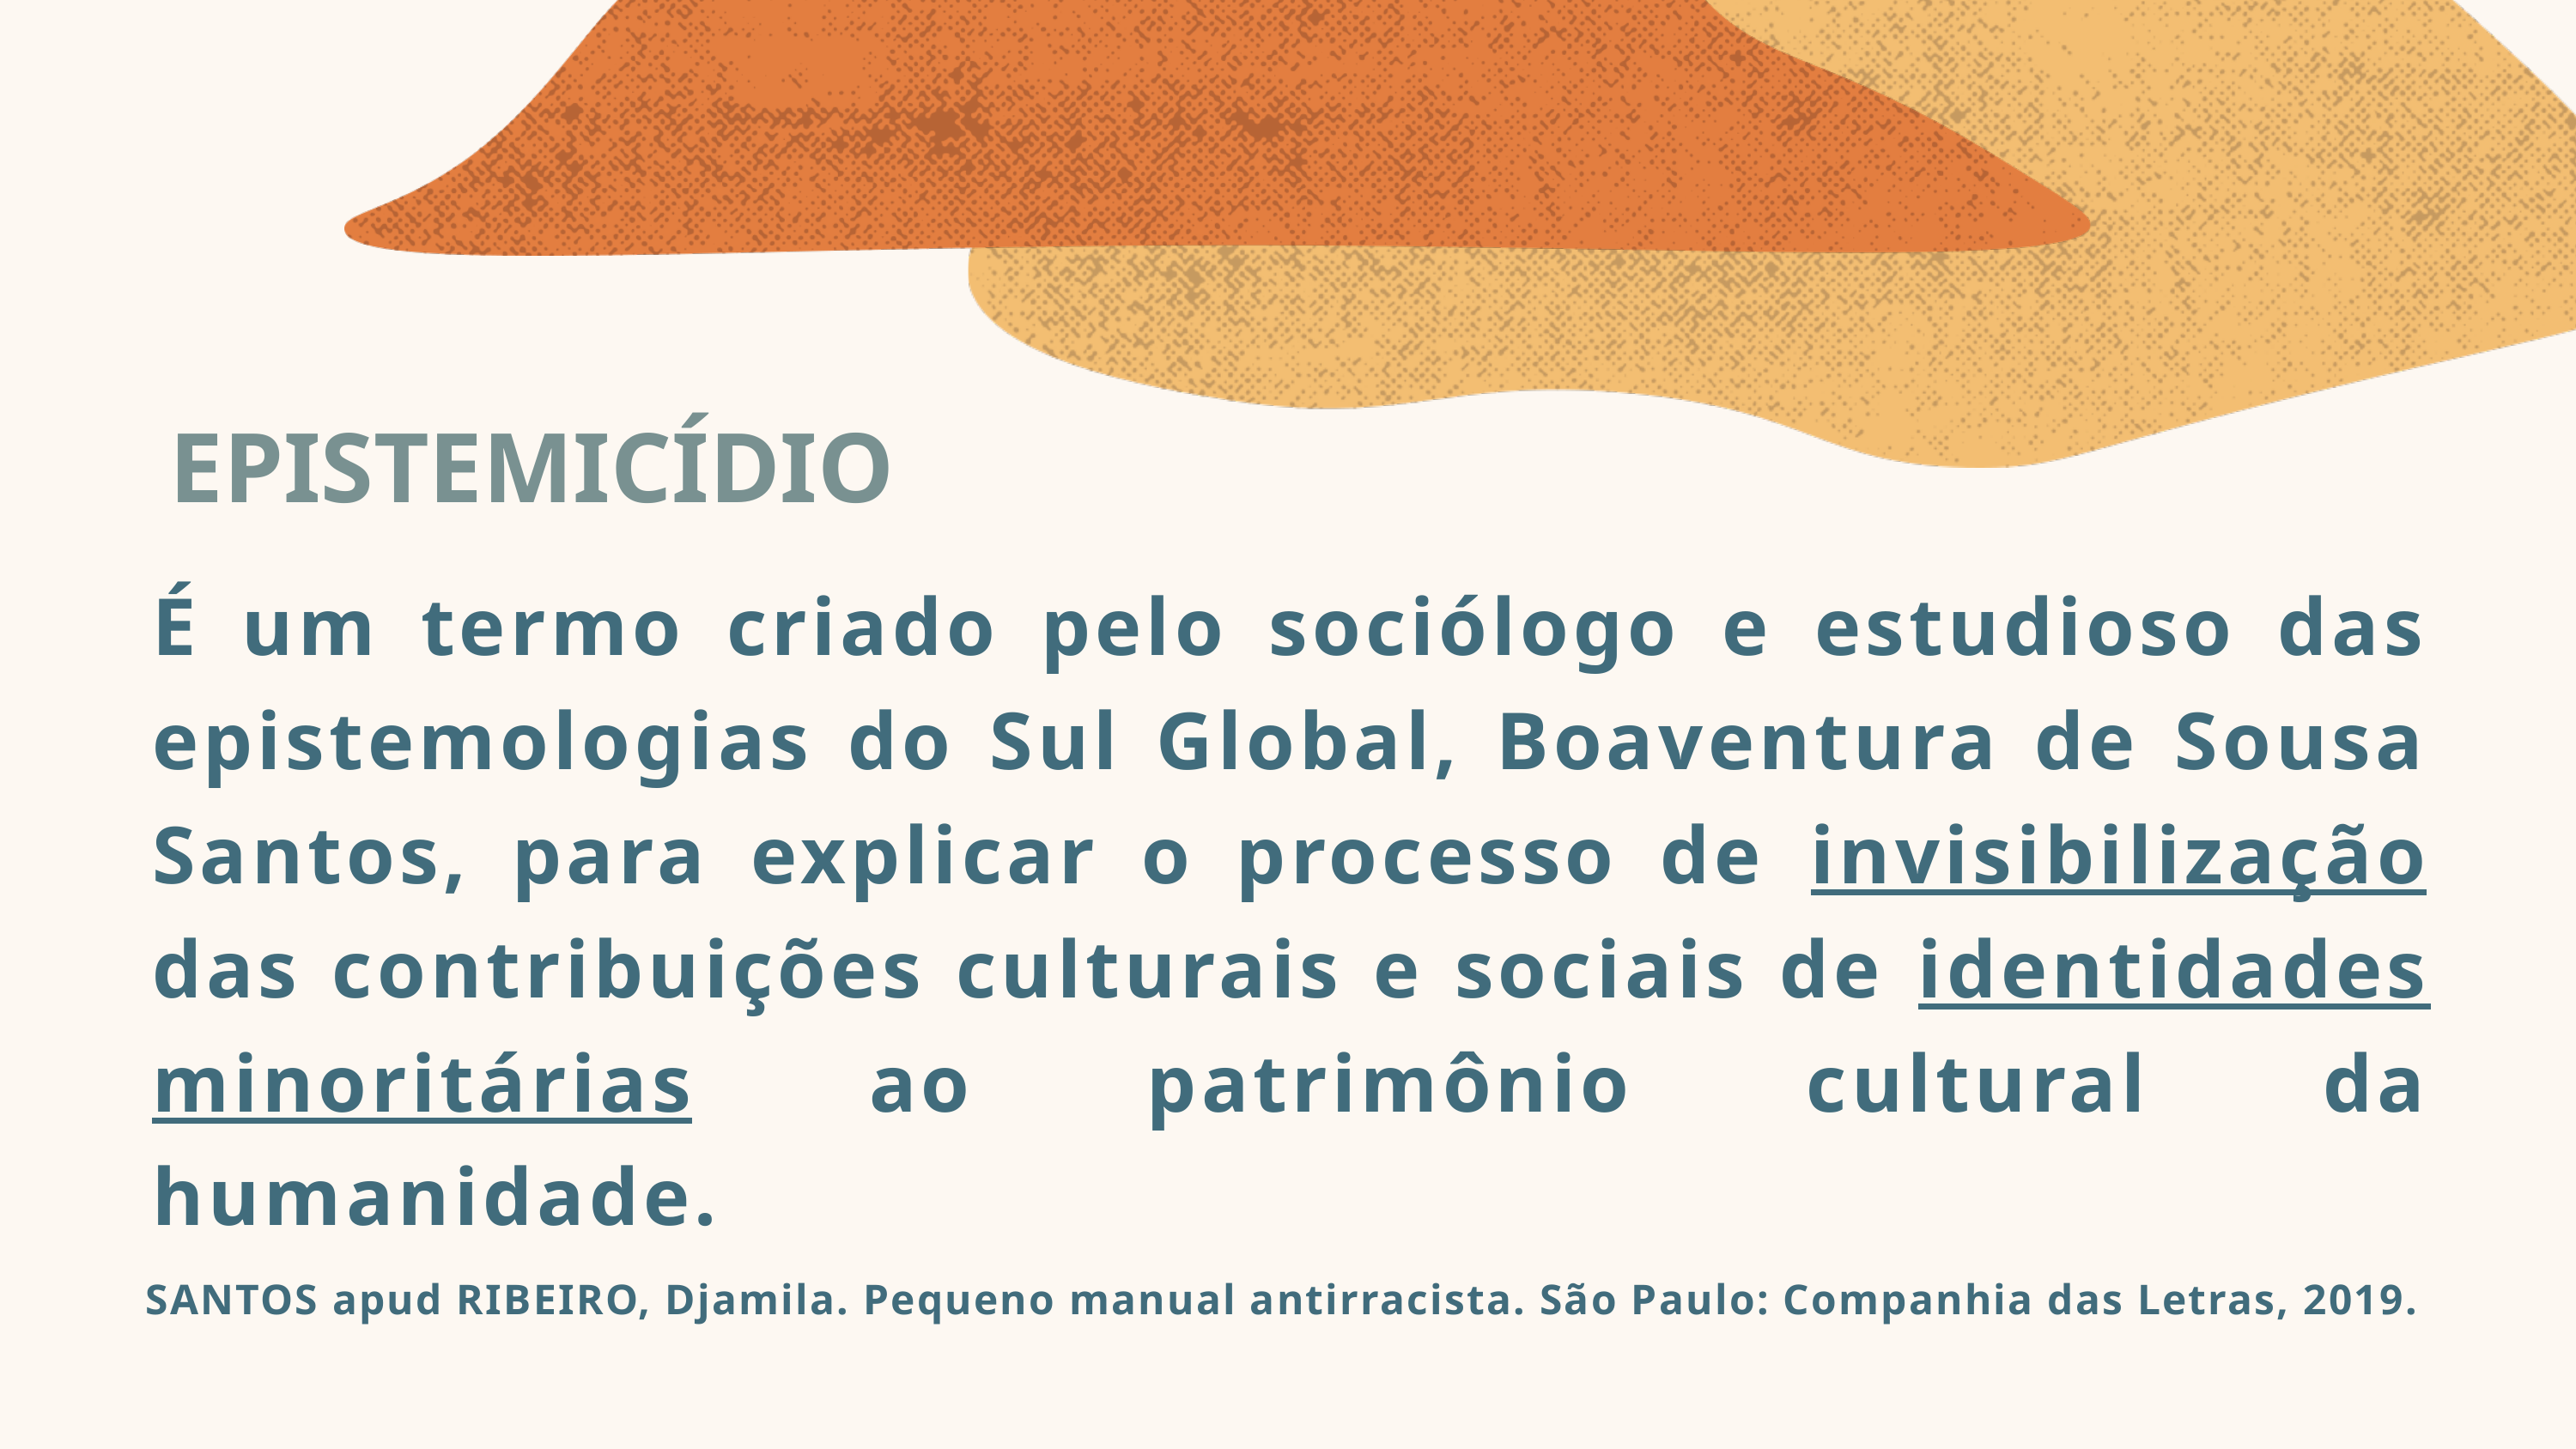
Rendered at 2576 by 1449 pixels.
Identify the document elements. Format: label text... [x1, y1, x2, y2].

text_box É um termo criado pelo sociólogo e estudioso das epistemologias do Sul Global, Boaventura de Sousa Santos, para explicar o processo de invisibilização das contribuições culturais e sociais de identidades minoritárias ao patrimônio cultural da humanidade. [152, 557, 2432, 1242]
text_box EPISTEMICÍDIO [169, 415, 989, 523]
text_box SANTOS apud RIBEIRO, Djamila. Pequeno manual antirracista. São Paulo: Companhia das Letras, 2019. [145, 1274, 2511, 1372]
text_box [344, 0, 2576, 468]
